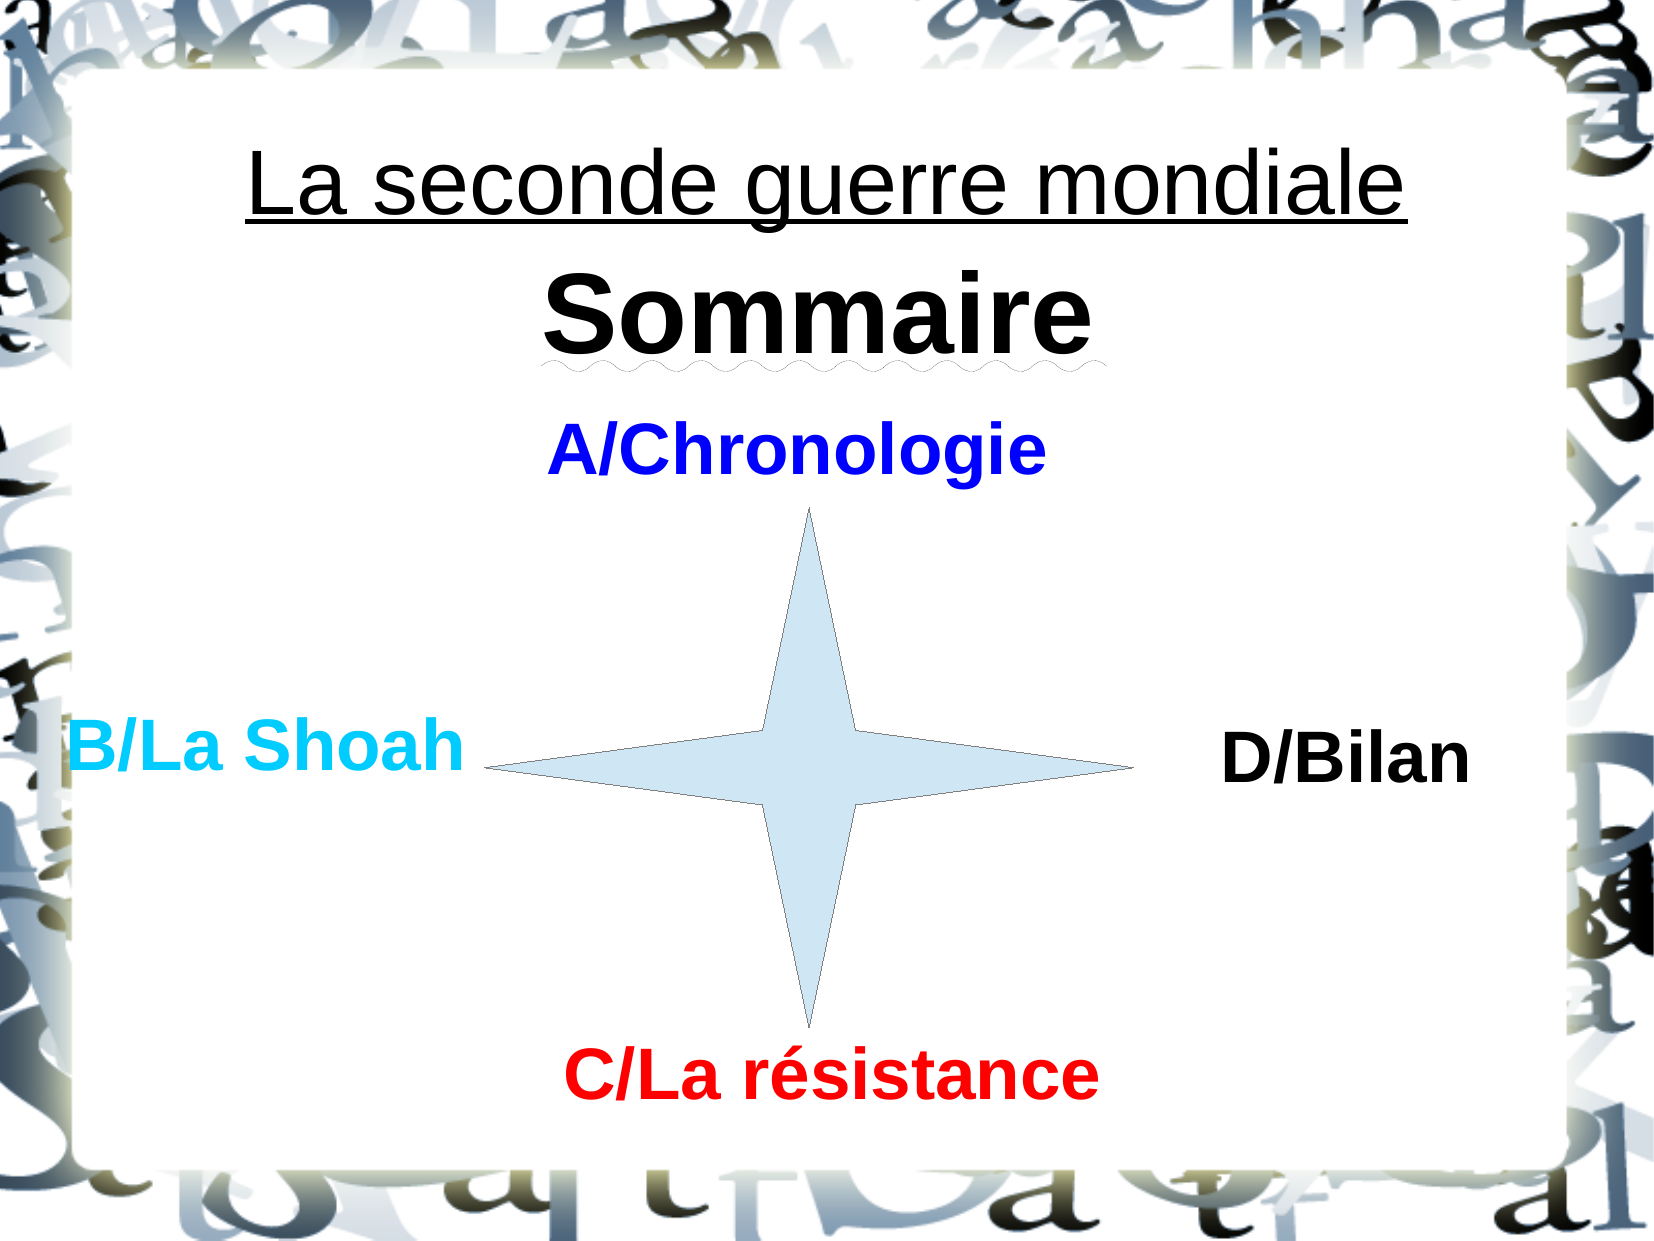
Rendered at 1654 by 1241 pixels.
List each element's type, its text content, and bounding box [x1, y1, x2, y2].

subtitle Sommaire [106, 249, 1530, 378]
text_box D/Bilan [1133, 708, 1560, 805]
text_box B/La Shoah [47, 696, 485, 794]
title La seconde guerre mondiale [82, 78, 1571, 287]
text_box C/La résistance [519, 1025, 1146, 1123]
text_box A/Chronologie [484, 401, 1111, 498]
picture [0, 0, 1654, 1241]
text_box [485, 507, 1133, 1025]
